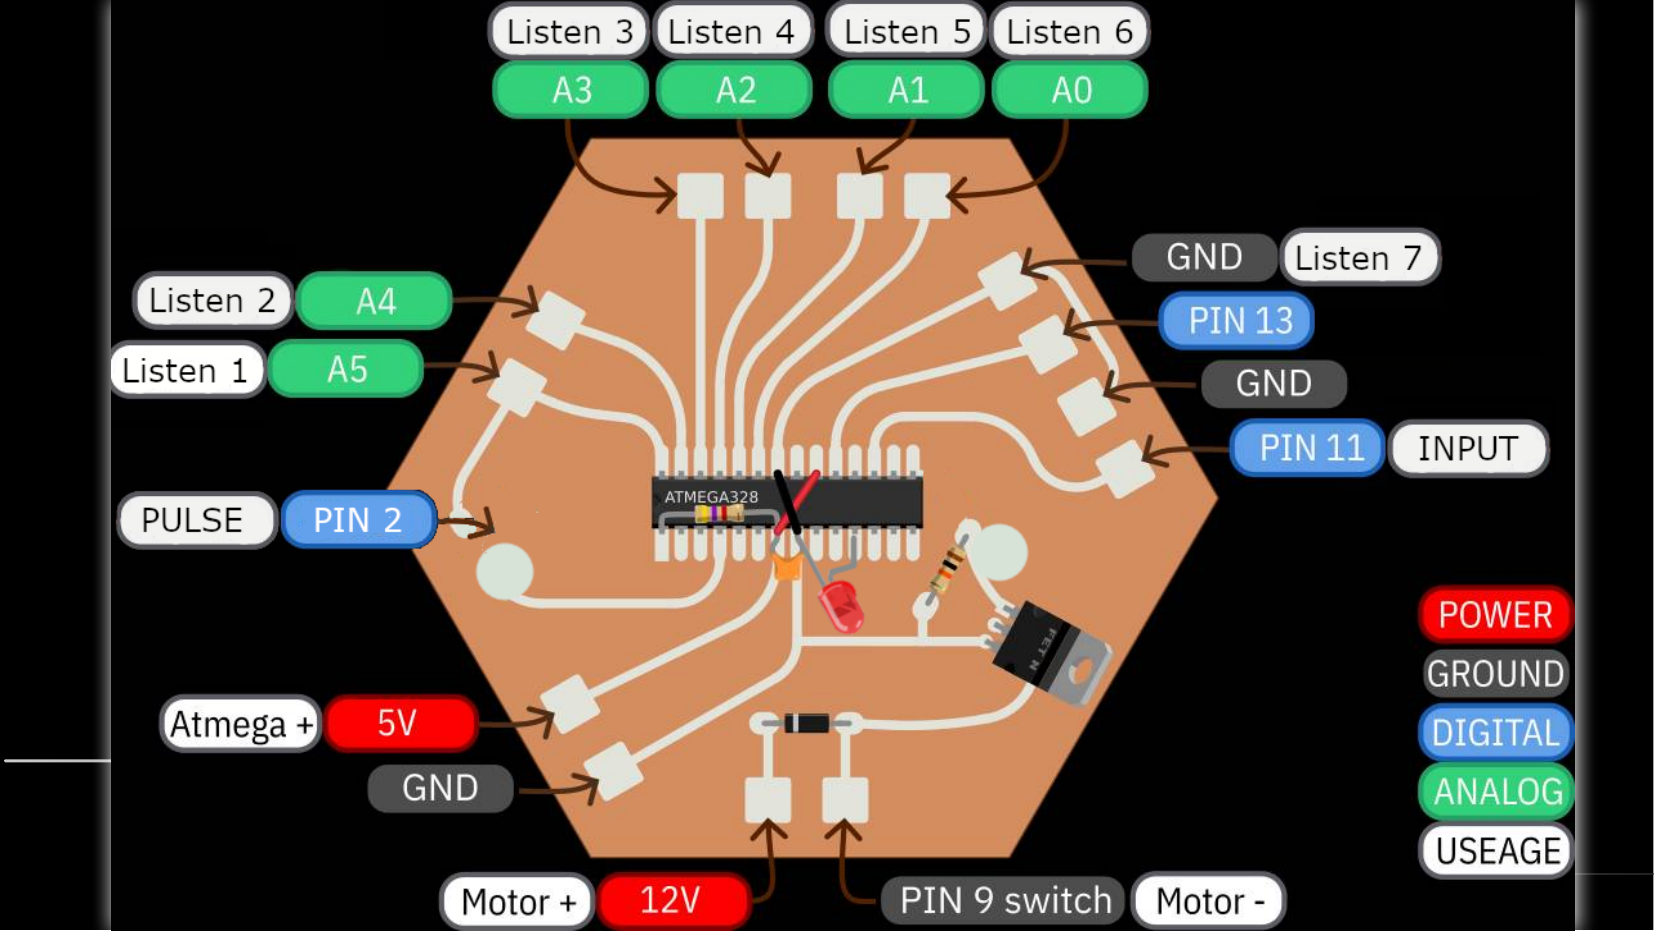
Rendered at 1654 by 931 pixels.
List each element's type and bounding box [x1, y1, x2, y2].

picture [111, 0, 1575, 931]
